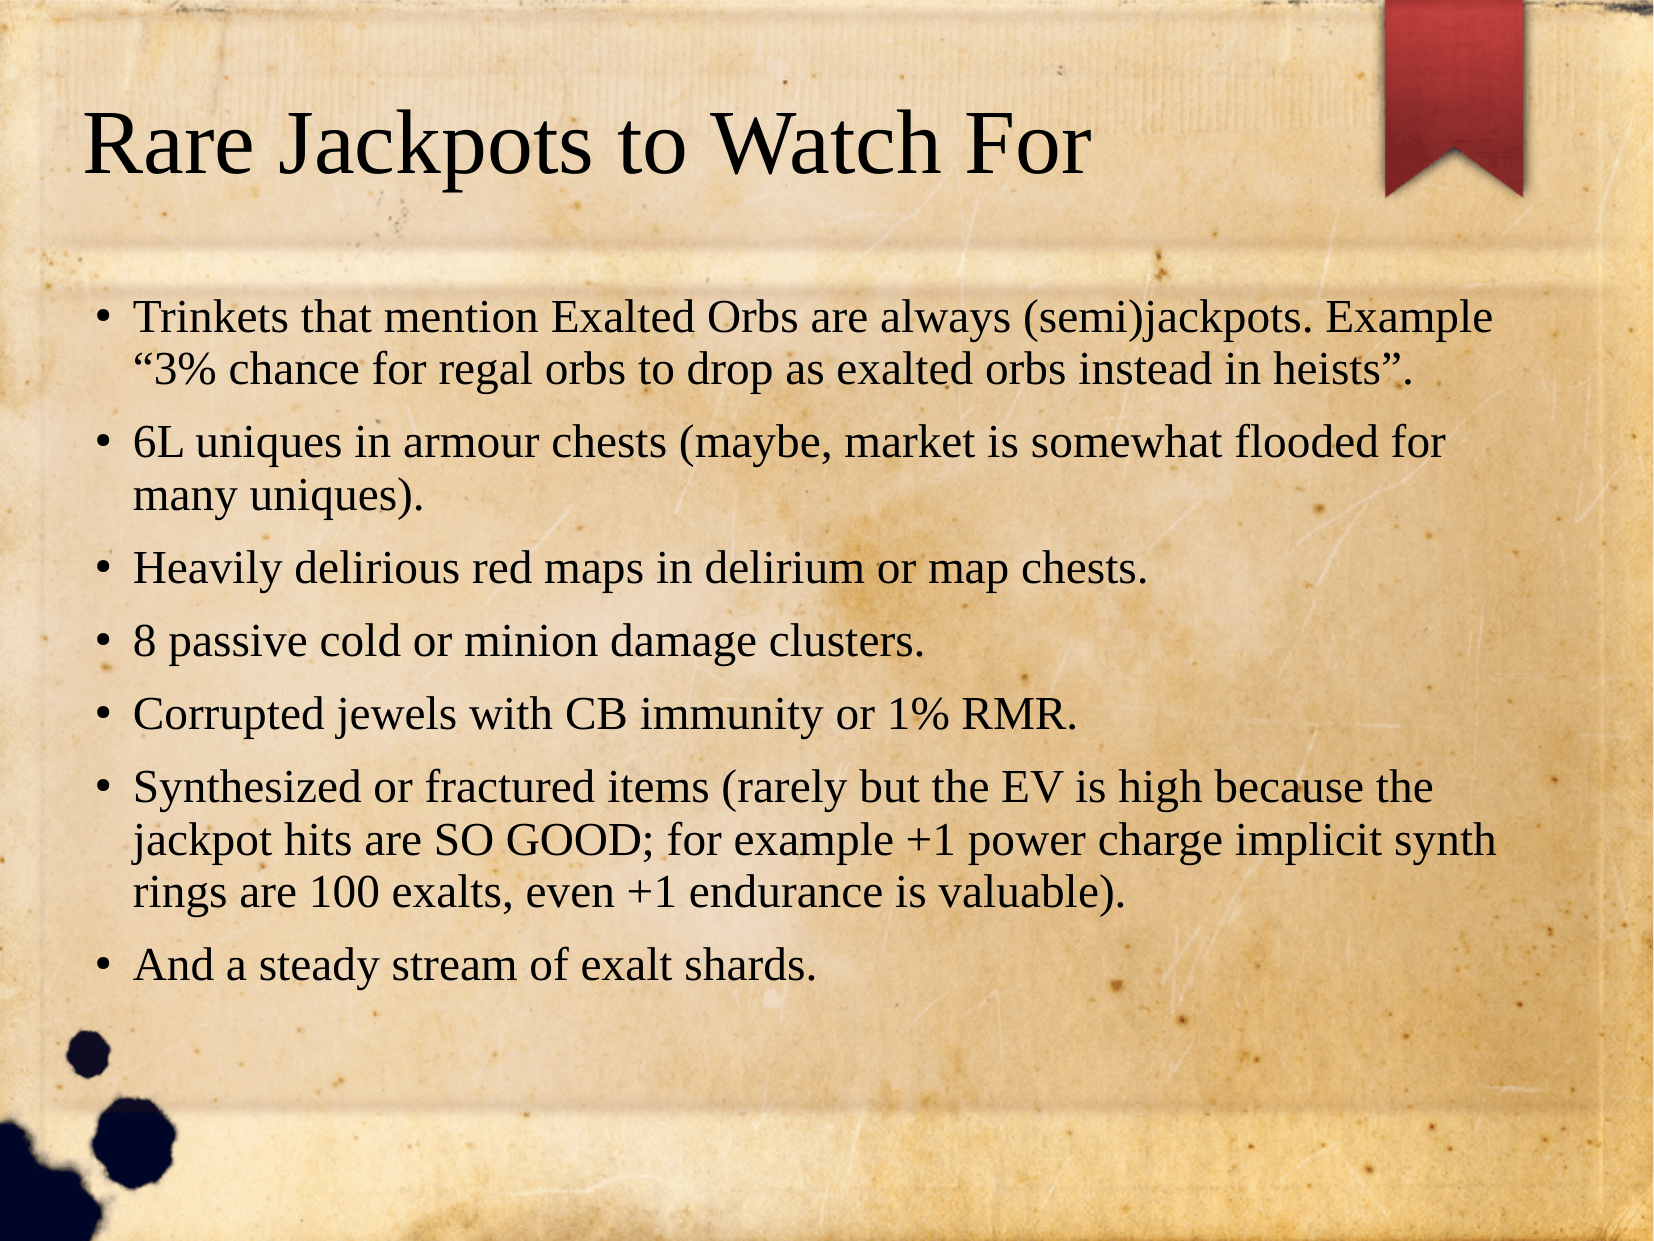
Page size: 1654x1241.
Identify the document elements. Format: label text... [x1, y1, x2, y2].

title Rare Jackpots to Watch For [82, 49, 1347, 237]
list Trinkets that mention Exalted Orbs are always (semi)jackpots. Example “3% chance for regal orbs to drop as exalted orbs instead in heists”. 6L uniques in armour chests (maybe, market is somewhat flooded for many uniques). Heavily delirious red maps in delirium or map chests. 8 passive cold or minion damage clusters. Corrupted jewels with CB immunity or 1% RMR. Synthesized or fractured items (rarely but the EV is high because the jackpot hits are SO GOOD; for example +1 power charge implicit synth rings are 100 exalts, even +1 endurance is valuable). And a steady stream of exalt shards. [82, 290, 1538, 1010]
picture [0, 0, 1654, 1241]
